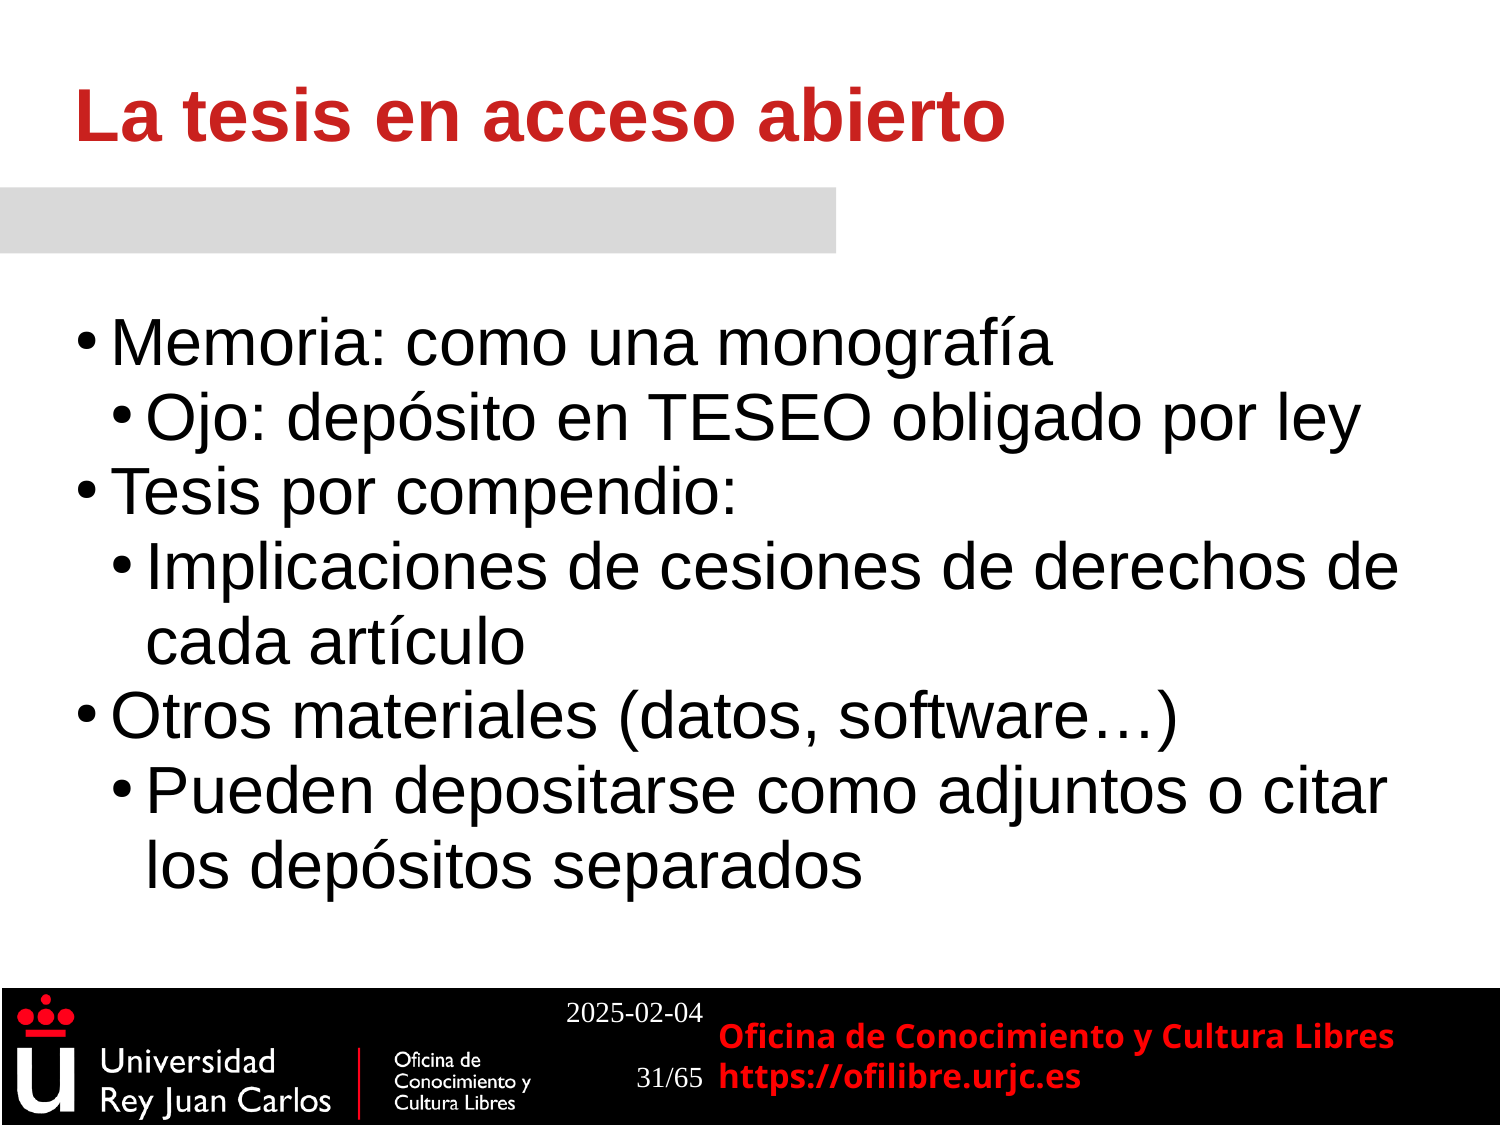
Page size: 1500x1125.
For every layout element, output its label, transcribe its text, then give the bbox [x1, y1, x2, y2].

text_box La tesis en acceso abierto [60, 66, 1351, 249]
picture [17, 994, 531, 1120]
title [75, 7, 1425, 196]
text_box Memoria: como una monografía Ojo: depósito en TESEO obligado por ley Tesis por compendio: Implicaciones de cesiones de derechos de cada artículo Otros materiales (datos, software…) Pueden depositarse como adjuntos o citar los depósitos separados [60, 297, 1463, 986]
